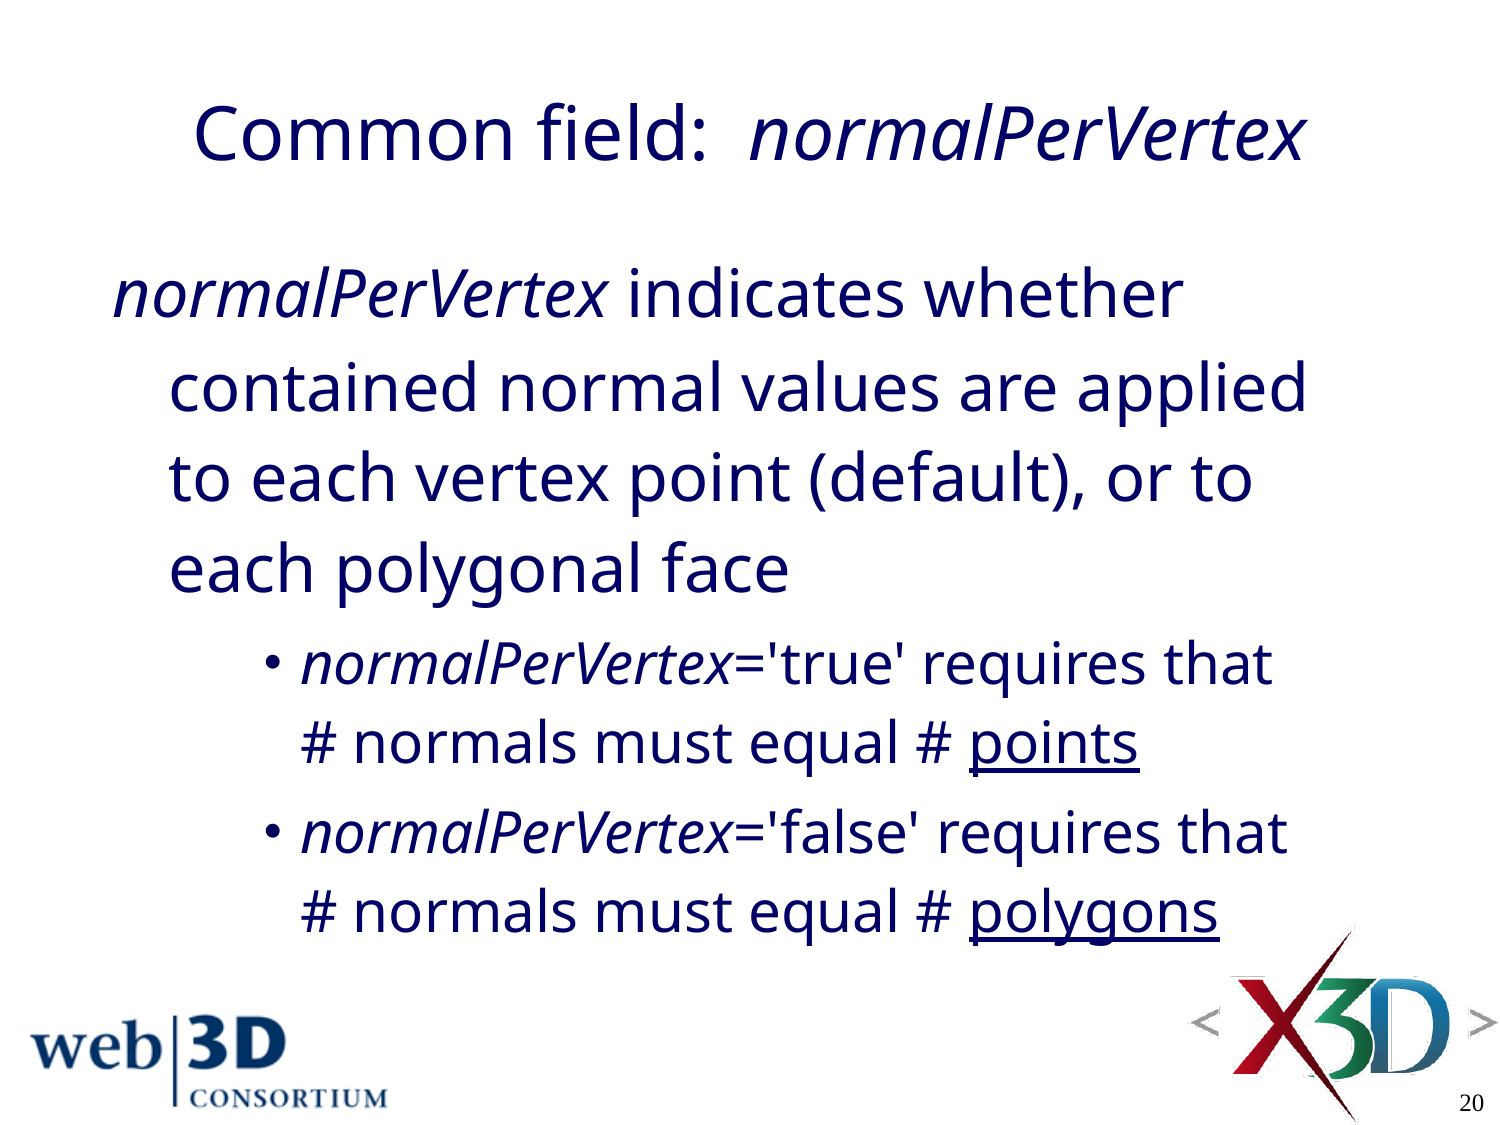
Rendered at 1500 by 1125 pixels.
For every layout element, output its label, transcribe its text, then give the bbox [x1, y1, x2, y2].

picture [1187, 926, 1500, 1125]
list normalPerVertex indicates whether contained normal values are applied to each vertex point (default), or to each polygonal face normalPerVertex='true' requires that # normals must equal # points normalPerVertex='false' requires that # normals must equal # polygons [112, 237, 1388, 872]
title Common field: normalPerVertex [112, 37, 1388, 226]
picture [12, 998, 413, 1118]
